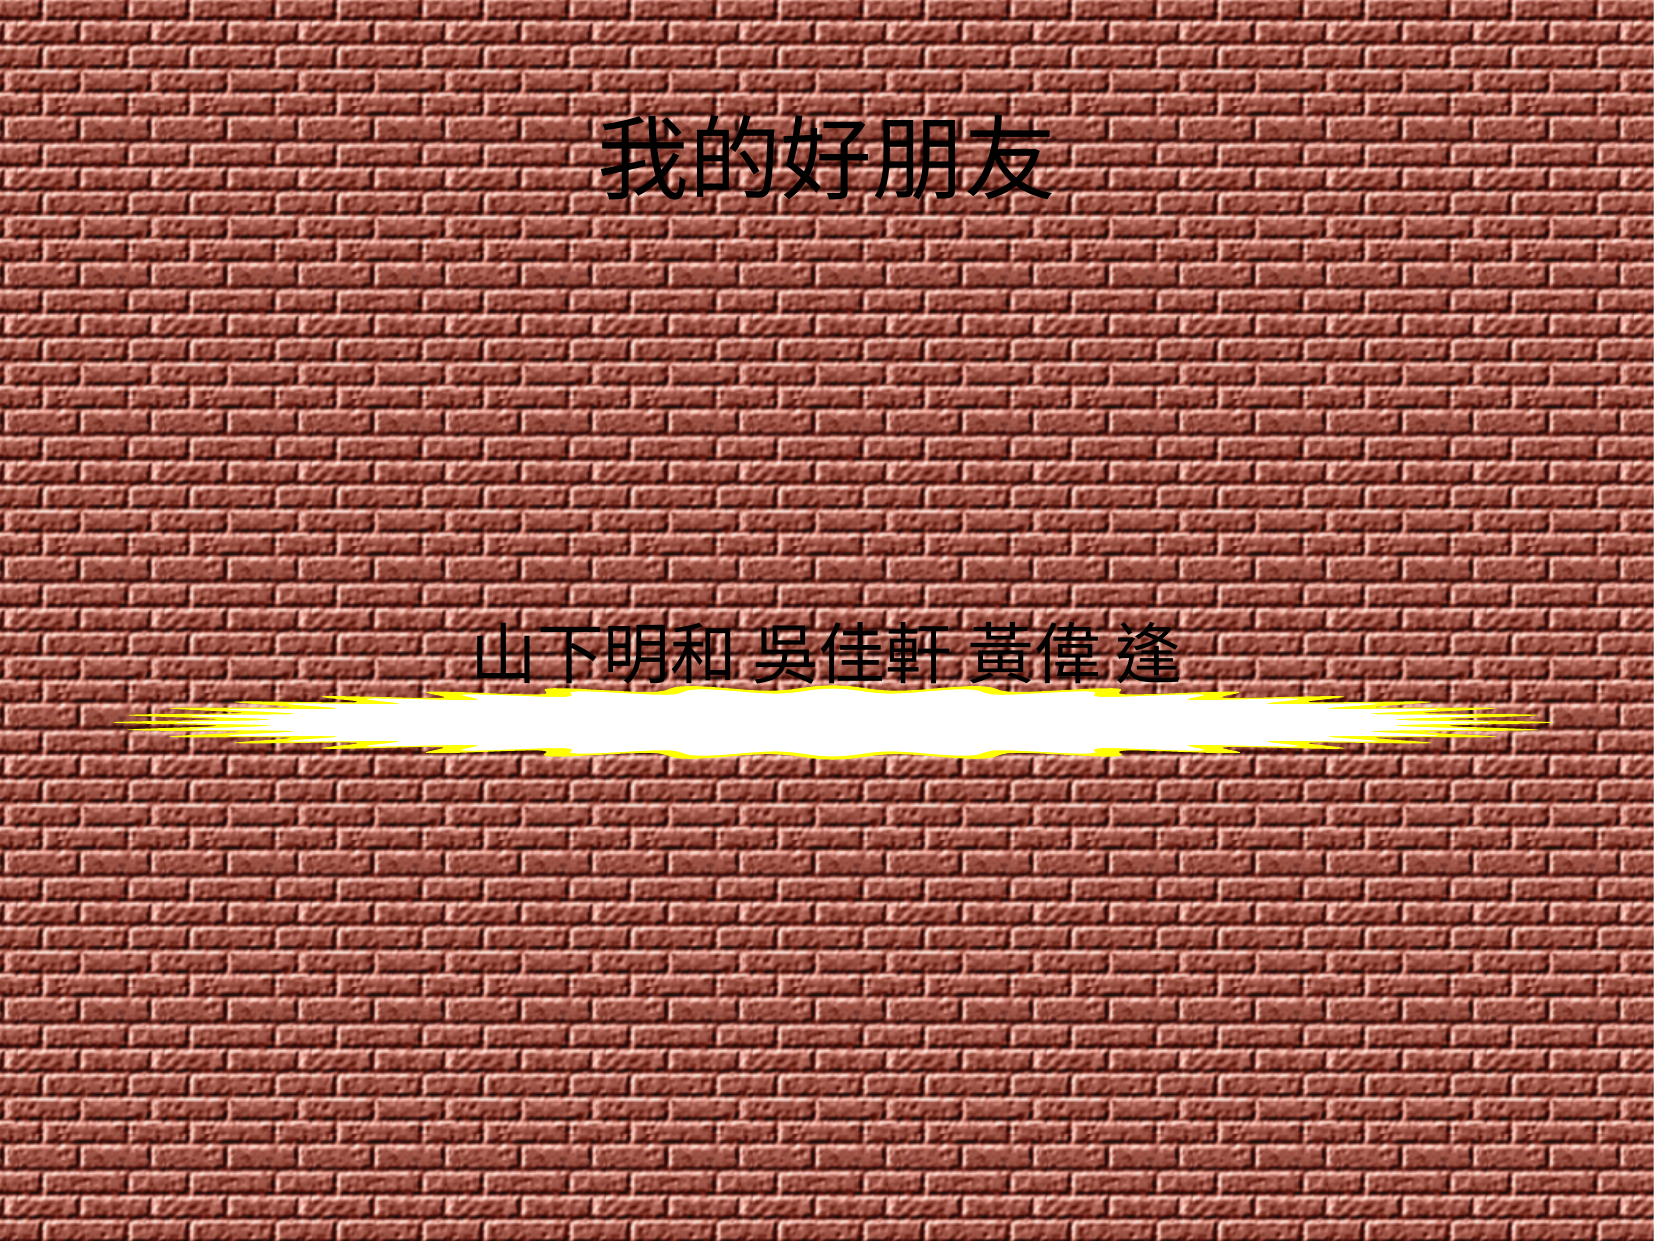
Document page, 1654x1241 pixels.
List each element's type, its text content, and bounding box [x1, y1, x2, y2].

subtitle 山下明和 吳佳軒 黃偉 逢 [82, 290, 1571, 1010]
title 我的好朋友 [82, 49, 1571, 257]
picture [0, 0, 1654, 1241]
